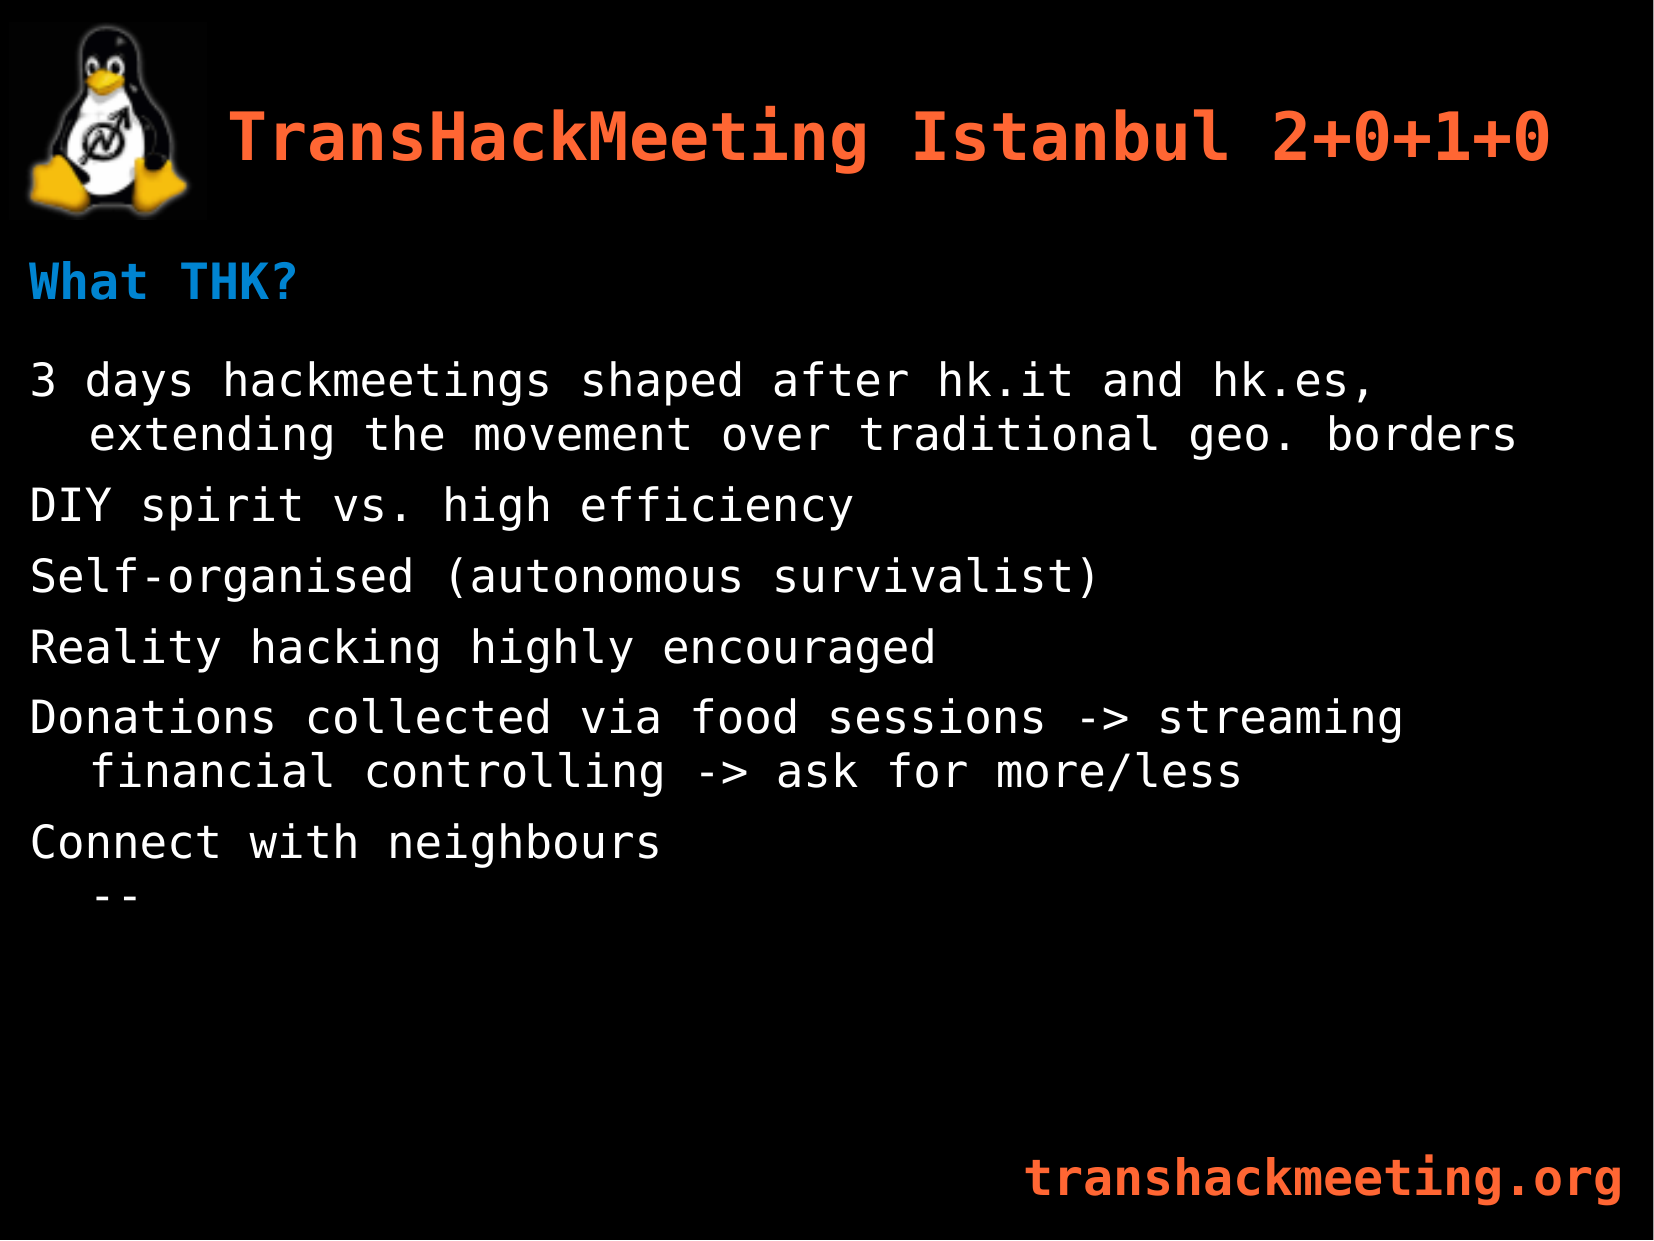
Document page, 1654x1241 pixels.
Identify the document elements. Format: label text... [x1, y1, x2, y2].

list 3 days hackmeetings shaped after hk.it and hk.es, extending the movement over traditional geo. borders DIY spirit vs. high efficiency Self-organised (autonomous survivalist) Reality hacking highly encouraged Donations collected via food sessions -> streaming financial controlling -> ask for more/less Connect with neighbours -- [29, 354, 1571, 1094]
picture [9, 22, 207, 220]
title What THK? [29, 242, 1625, 322]
